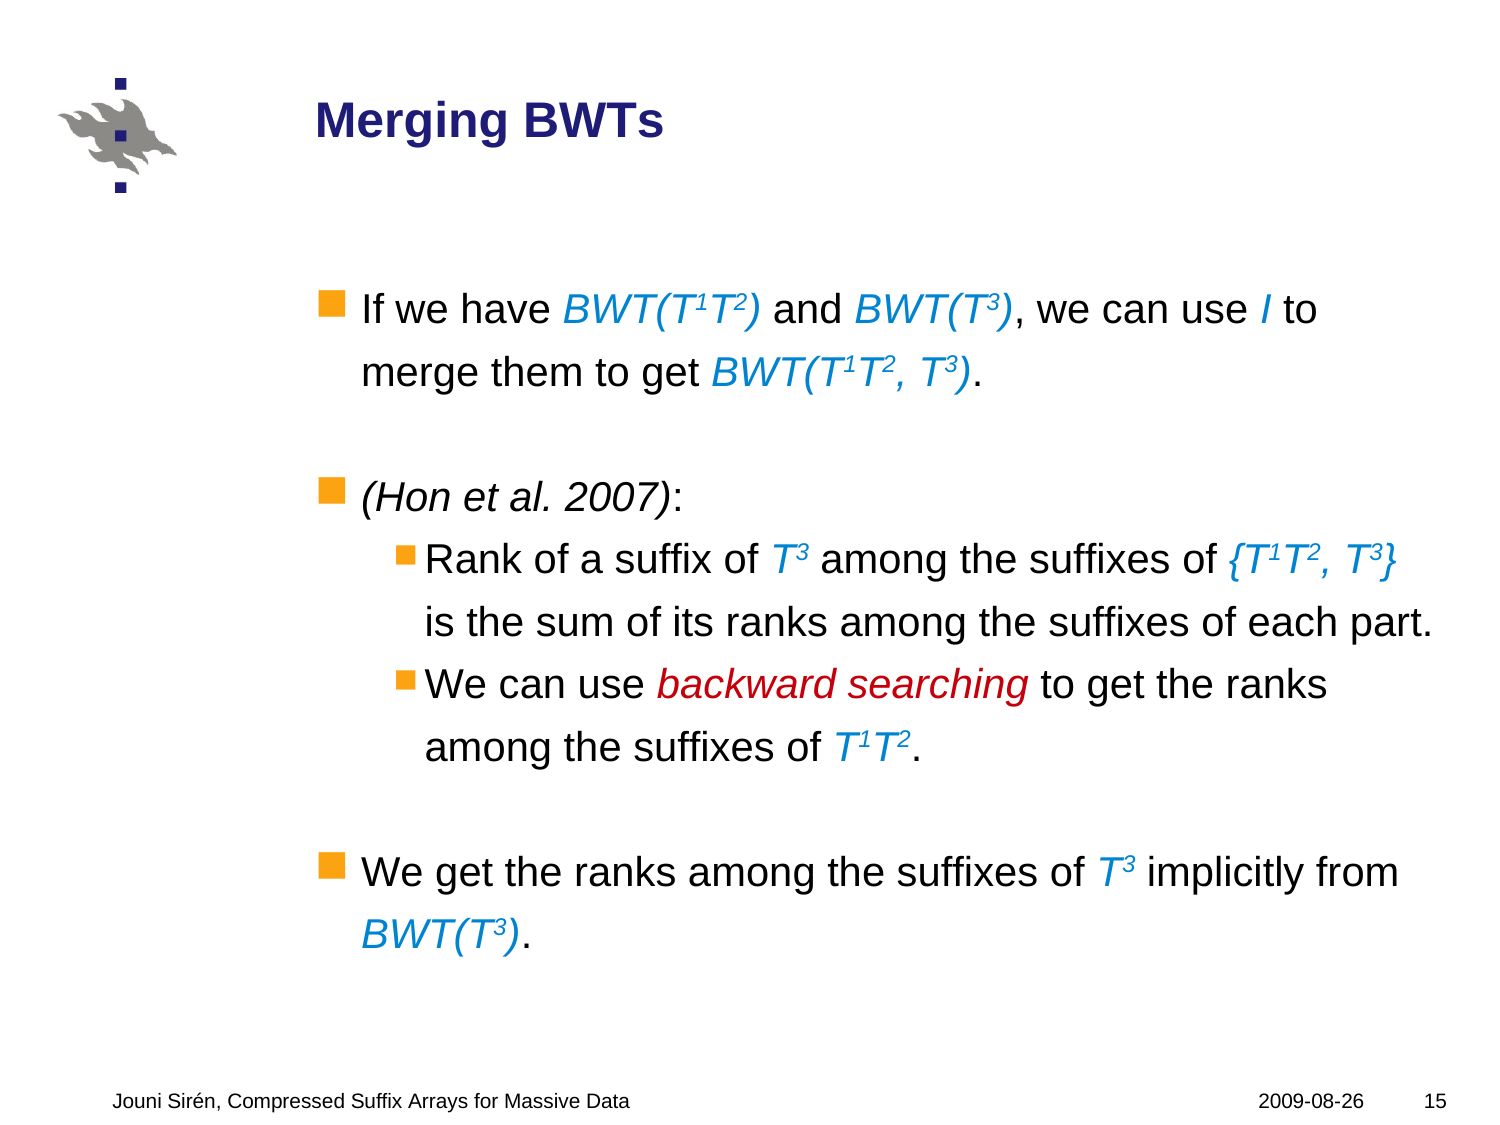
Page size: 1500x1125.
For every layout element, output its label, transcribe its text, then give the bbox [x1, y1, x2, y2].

title Merging BWTs [299, 17, 1450, 216]
picture [57, 78, 177, 193]
list If we have BWT(T1T2) and BWT(T3), we can use I to merge them to get BWT(T1T2, T3). (Hon et al. 2007): Rank of a suffix of T3 among the suffixes of {T1T2, T3} is the sum of its ranks among the suffixes of each part. We can use backward searching to get the ranks among the suffixes of T1T2. We get the ranks among the suffixes of T3 implicitly from BWT(T3). [299, 262, 1450, 1076]
